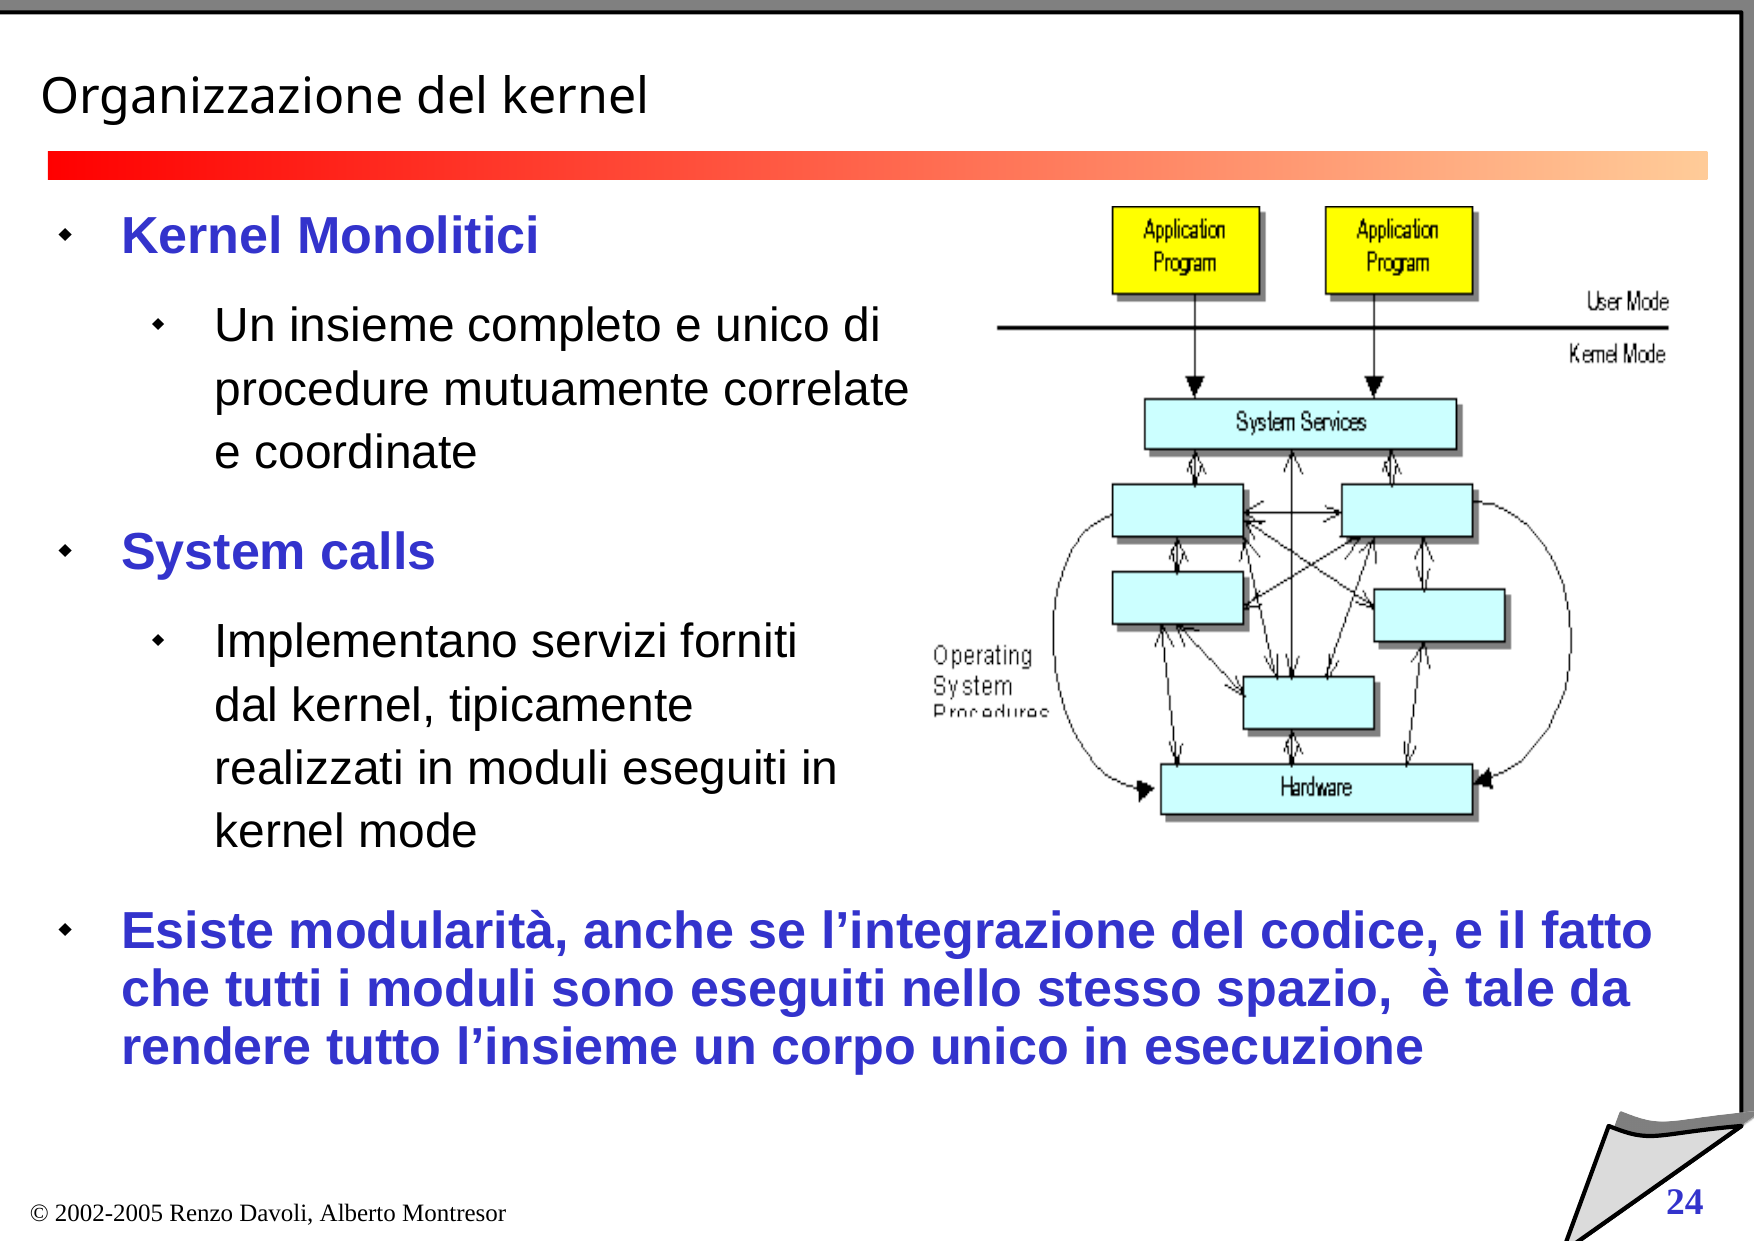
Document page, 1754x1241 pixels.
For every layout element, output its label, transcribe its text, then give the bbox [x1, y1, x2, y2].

picture [915, 206, 1705, 827]
list Kernel Monolitici Un insieme completo e unico di procedure mutuamente correlate e coordinate System calls Implementano servizi forniti dal kernel, tipicamente realizzati in moduli eseguiti in kernel mode Esiste modularità, anche se l’integrazione del codice, e il fatto che tutti i moduli sono eseguiti nello stesso spazio, è tale da rendere tutto l’insieme un corpo unico in esecuzione [58, 206, 1696, 1080]
title Organizzazione del kernel [40, 49, 1714, 144]
